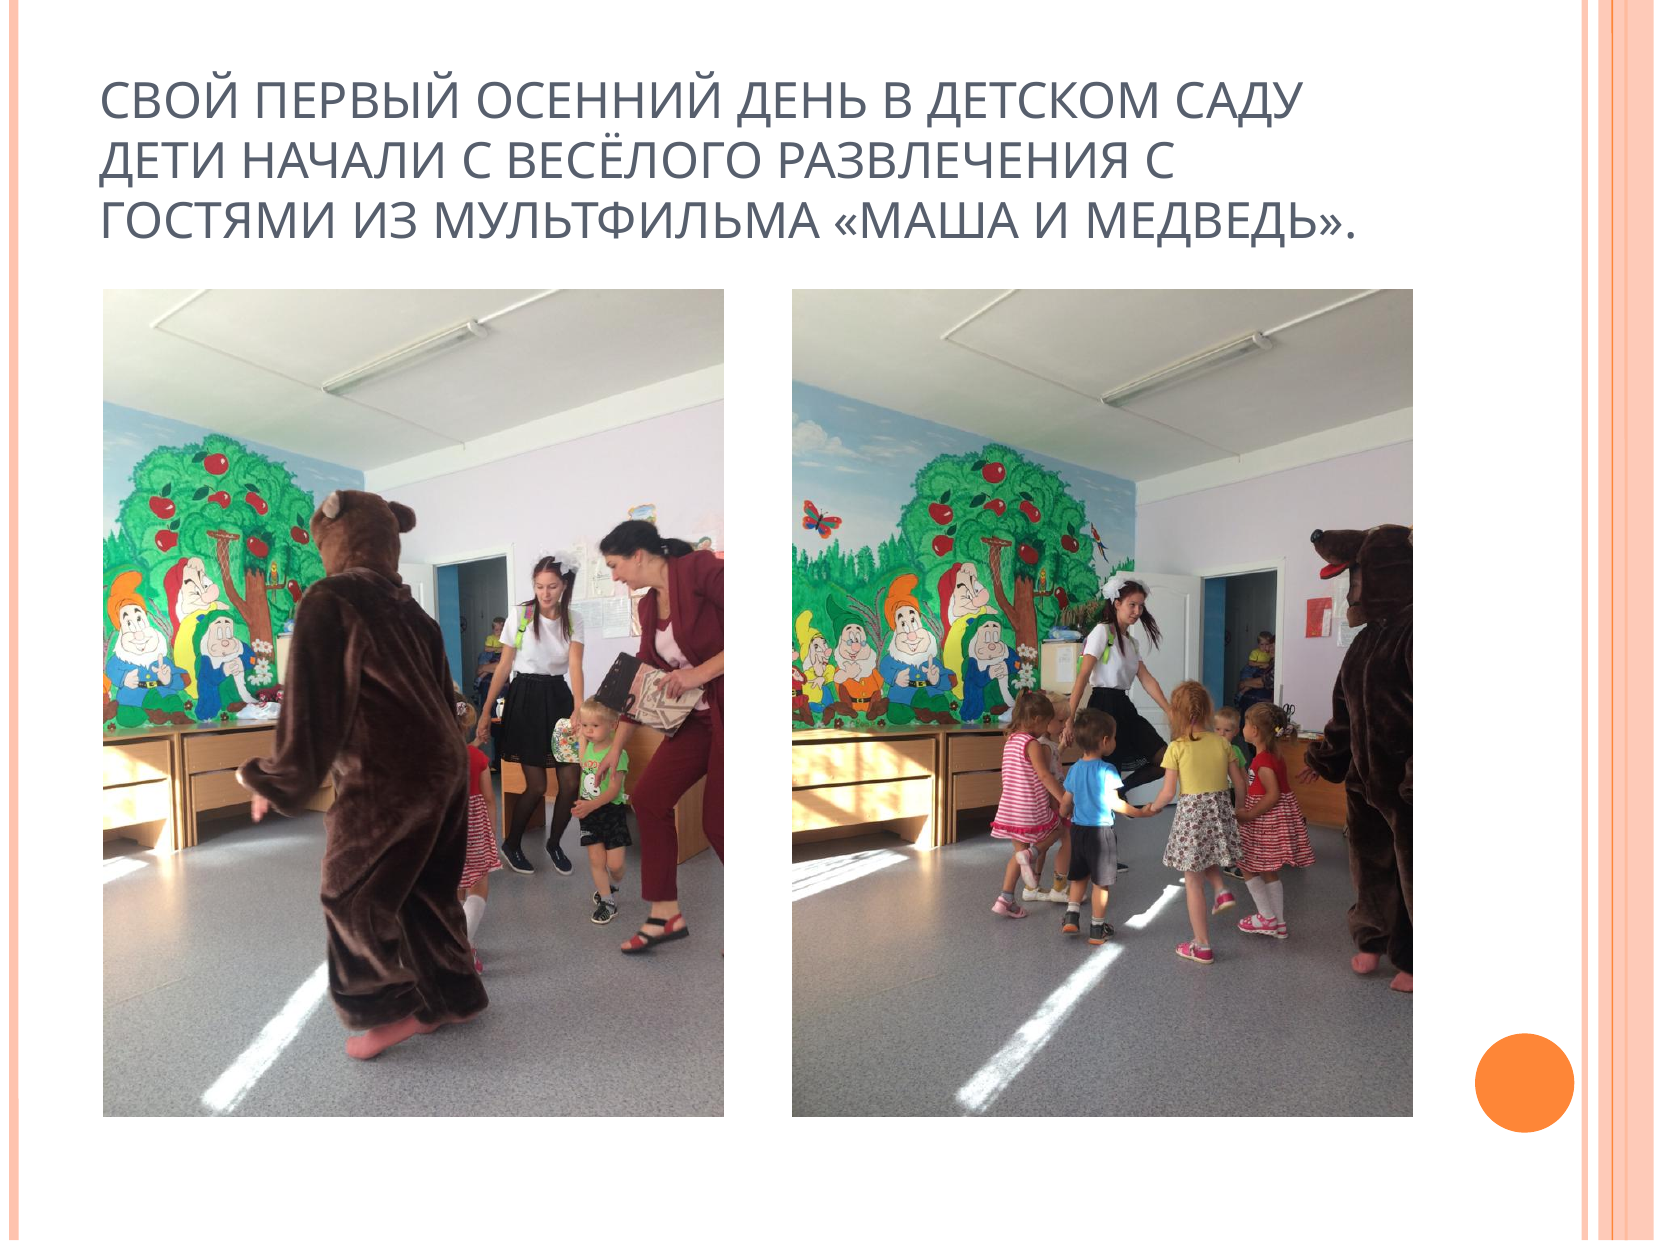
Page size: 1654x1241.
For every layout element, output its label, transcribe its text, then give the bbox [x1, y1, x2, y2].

picture [792, 289, 1413, 1117]
title Свой первый осенний день в детском саду дети начали с весёлого развлечения с гостями из мультфильма «Маша и медведь». [82, 49, 1434, 257]
picture [103, 289, 724, 1117]
